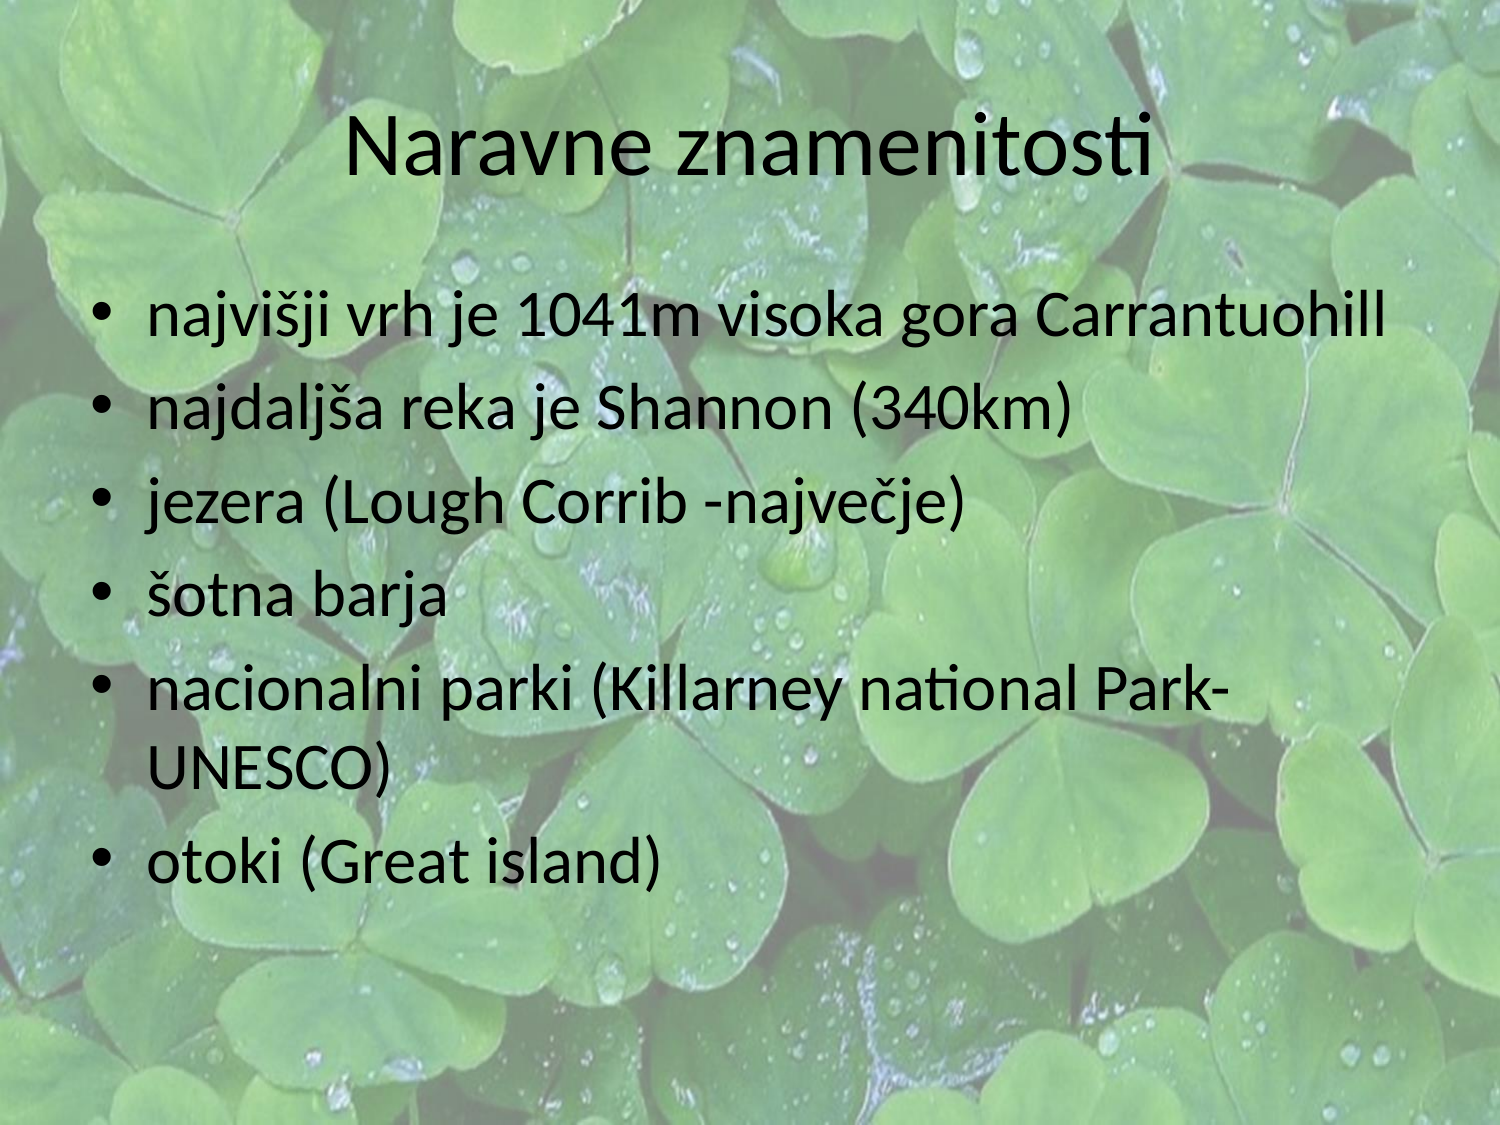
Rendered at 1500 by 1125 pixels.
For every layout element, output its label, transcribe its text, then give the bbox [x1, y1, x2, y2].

title Naravne znamenitosti [75, 45, 1425, 233]
list najvišji vrh je 1041m visoka gora Carrantuohill najdaljša reka je Shannon (340km) jezera (Lough Corrib -največje) šotna barja nacionalni parki (Killarney national Park-UNESCO) otoki (Great island) [75, 262, 1425, 1005]
picture [0, 0, 1500, 1125]
